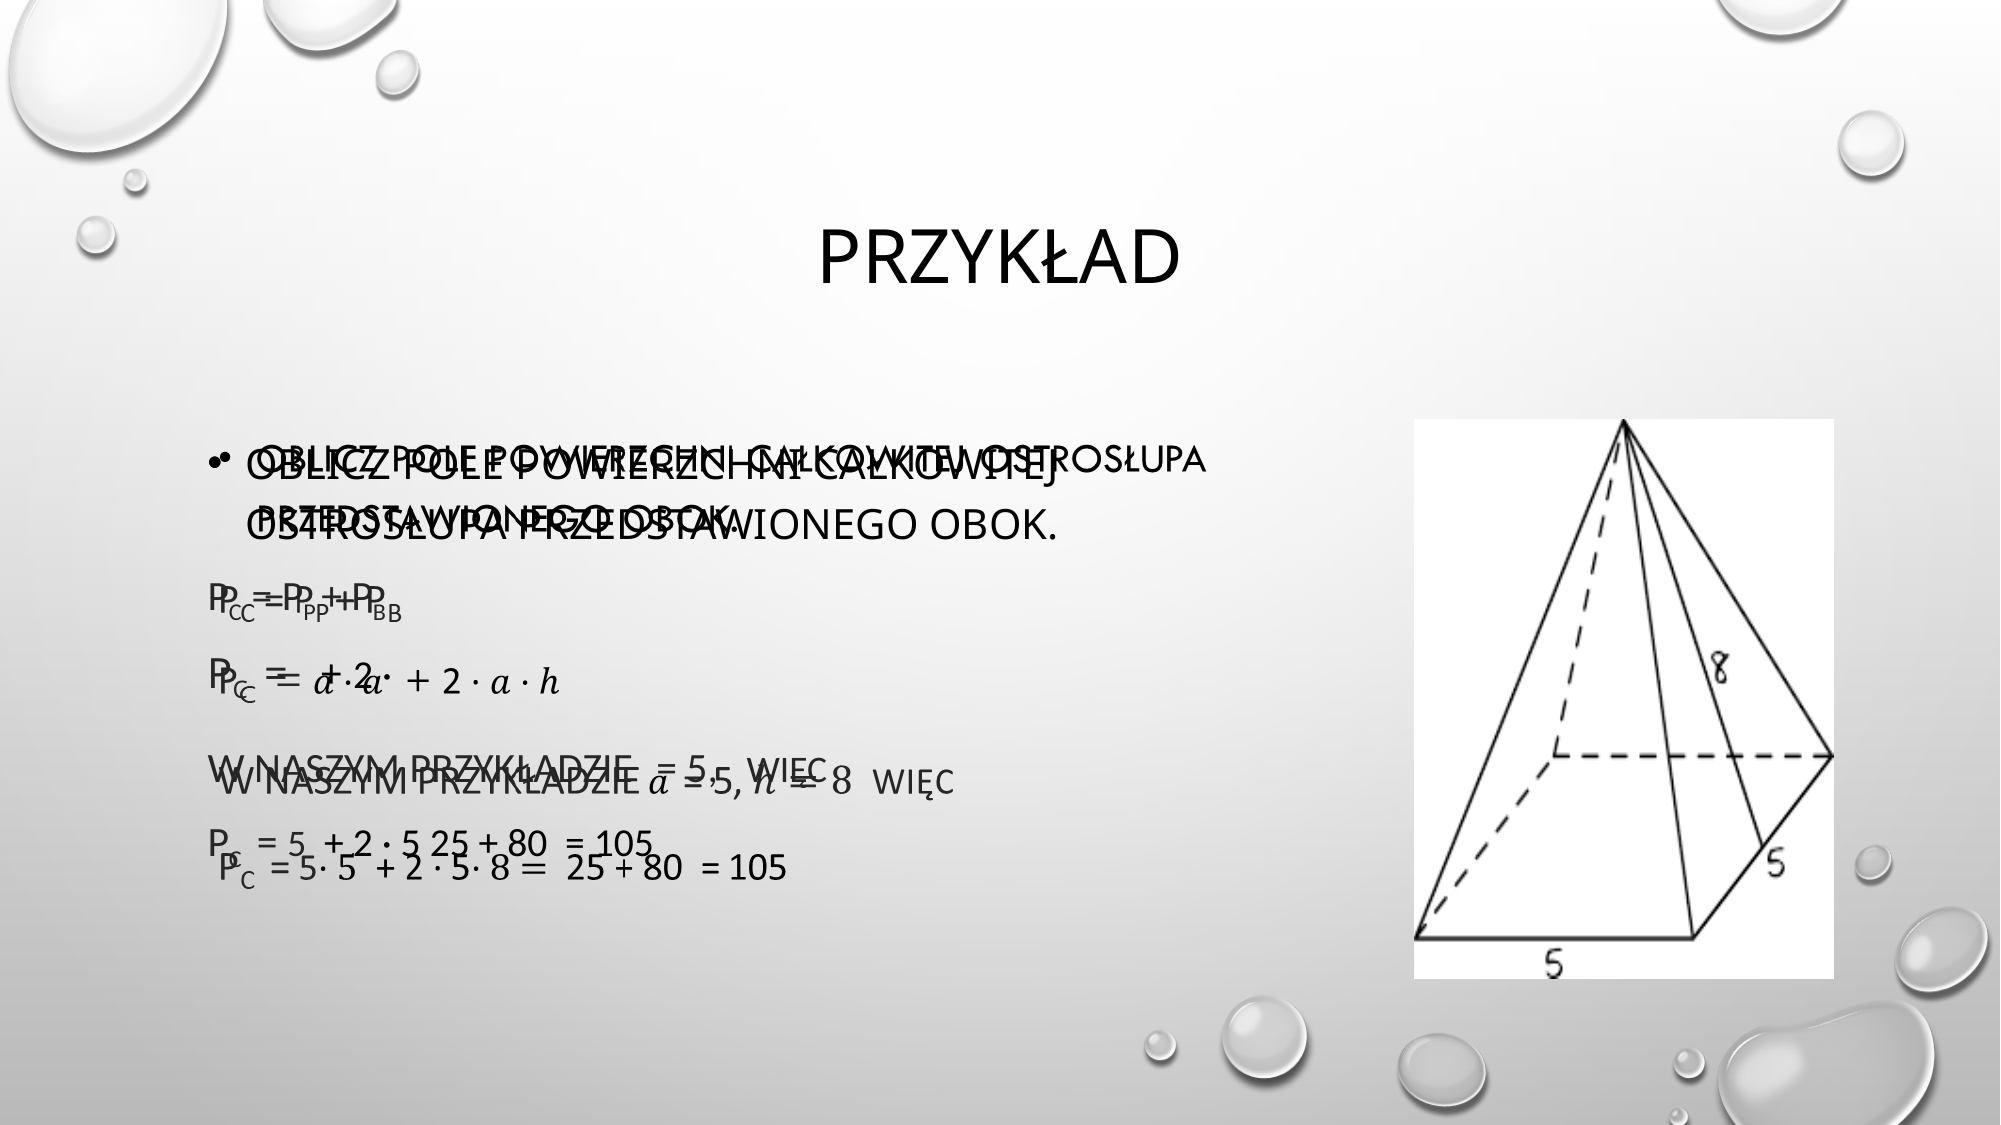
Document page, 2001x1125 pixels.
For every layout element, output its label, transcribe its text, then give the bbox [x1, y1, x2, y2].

picture [0, 0, 2000, 1125]
title Przykład [212, 98, 1788, 420]
list [192, 420, 1272, 1008]
